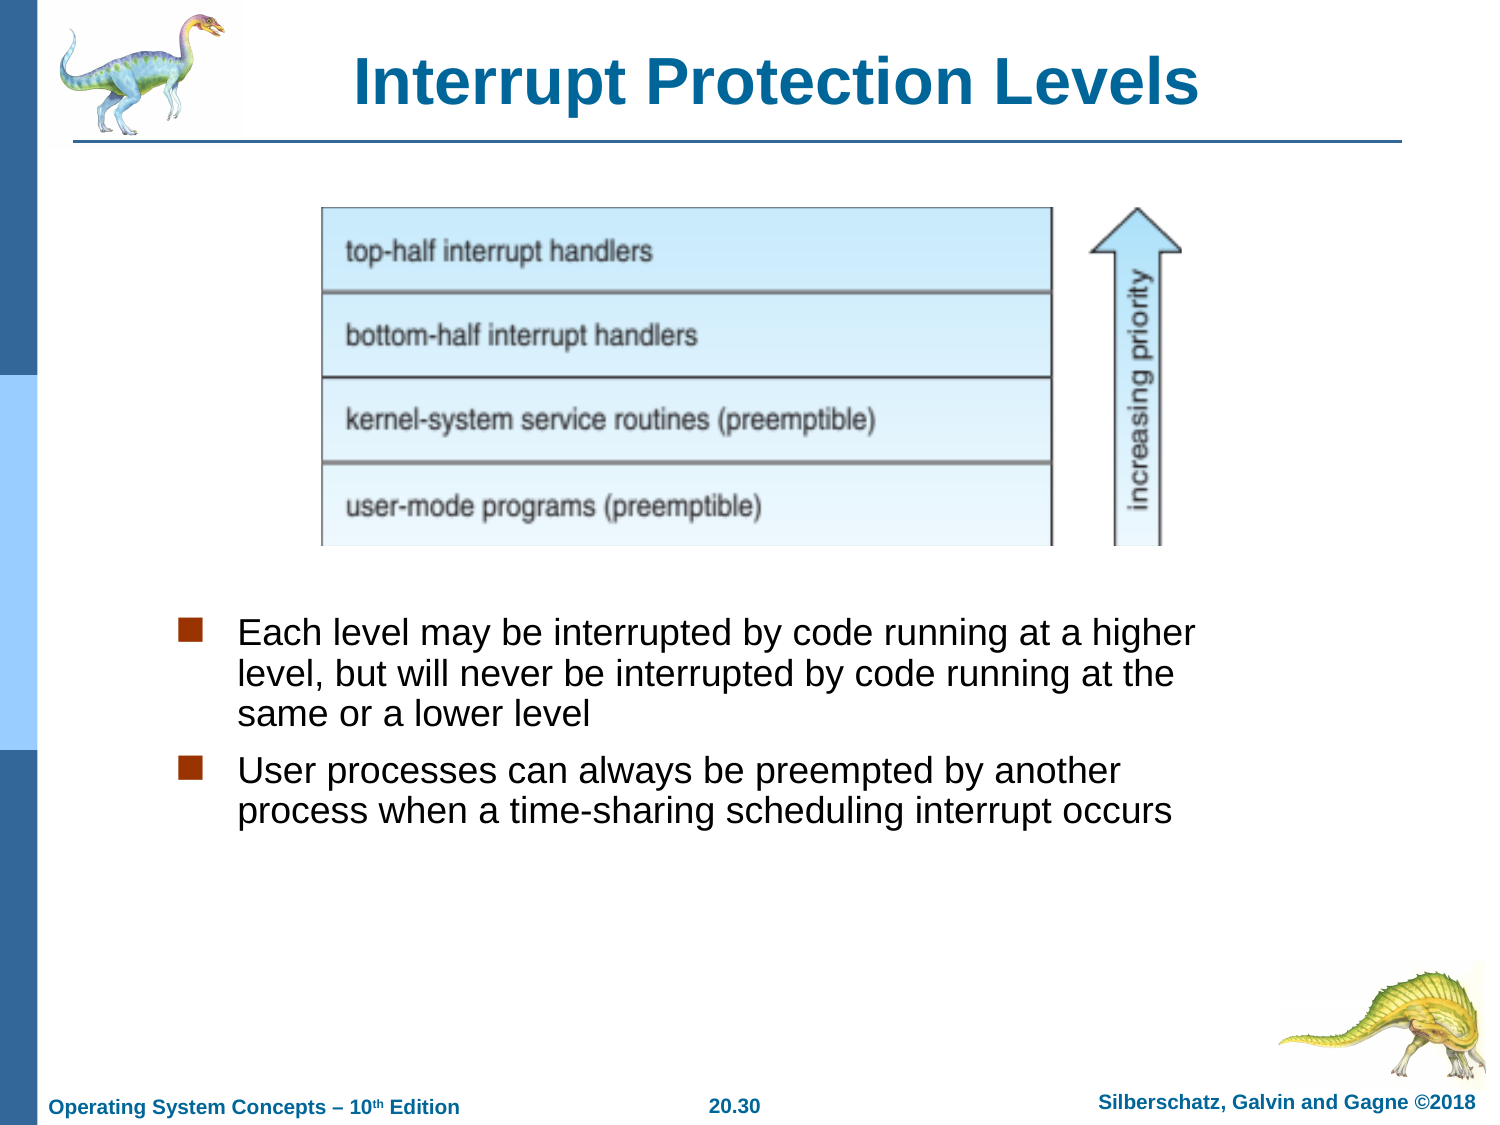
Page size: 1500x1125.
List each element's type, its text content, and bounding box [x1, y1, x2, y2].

list Each level may be interrupted by code running at a higher level, but will never be interrupted by code running at the same or a lower level User processes can always be preempted by another process when a time-sharing scheduling interrupt occurs [166, 605, 1277, 930]
picture [46, 0, 243, 149]
picture [1415, 1094, 1423, 1099]
picture [1275, 959, 1486, 1090]
picture [321, 207, 1182, 546]
title Interrupt Protection Levels [129, 31, 1426, 126]
